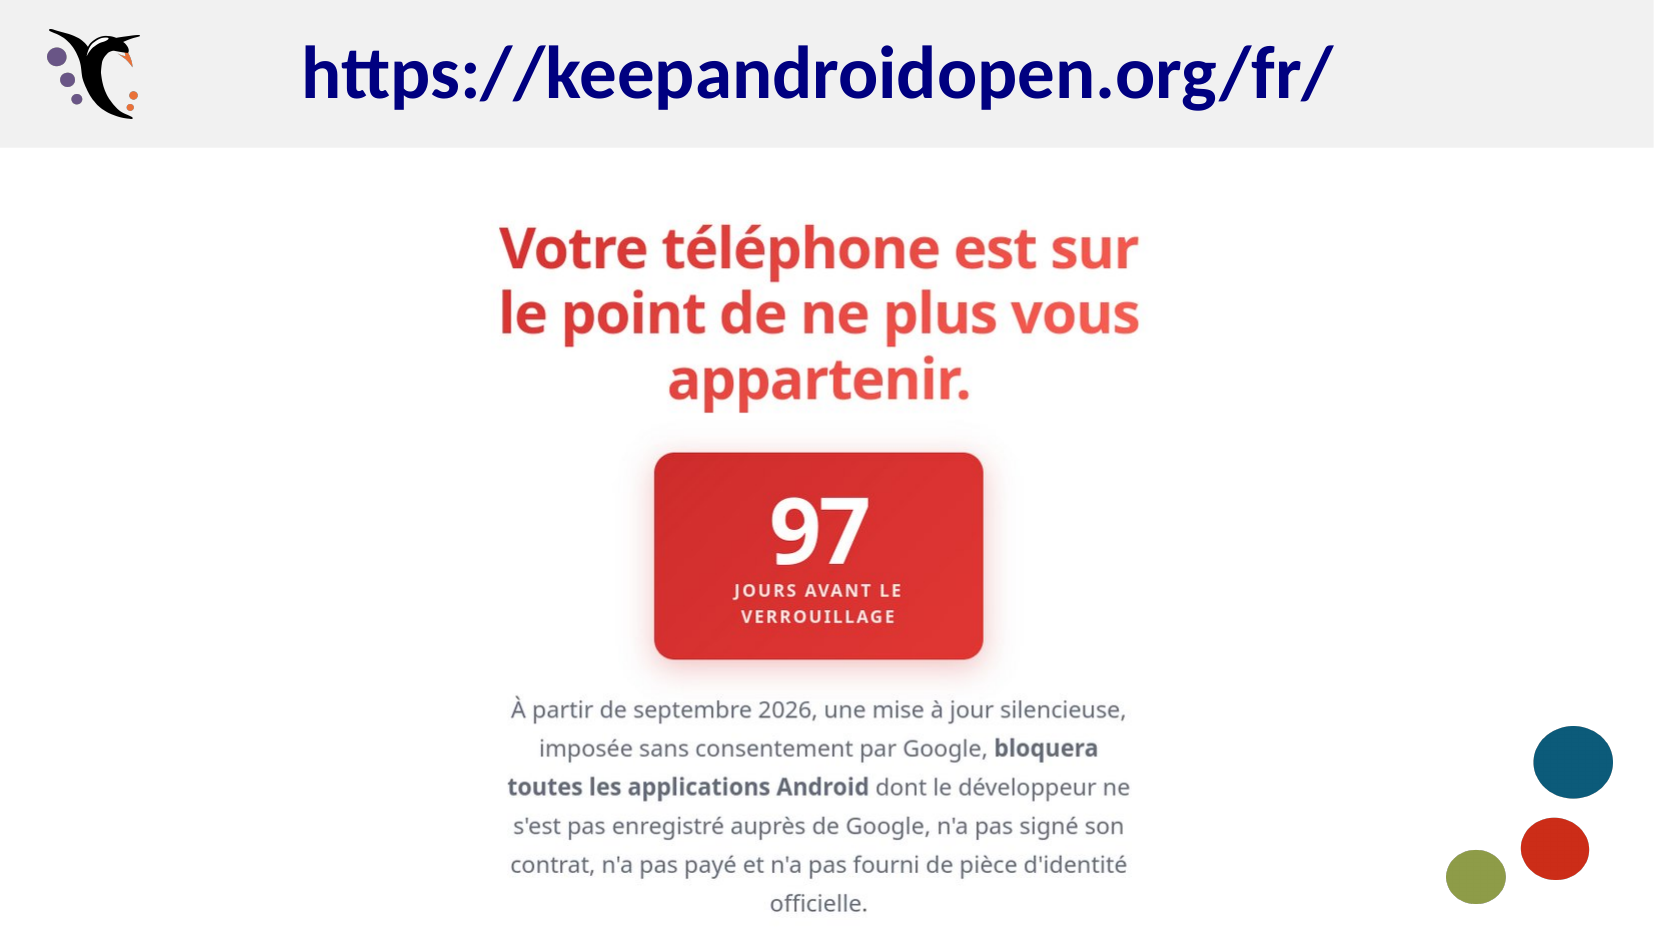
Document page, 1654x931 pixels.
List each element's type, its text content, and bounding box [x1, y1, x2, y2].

picture [47, 29, 82, 119]
title https://keepandroidopen.org/fr/ [82, 1, 1571, 157]
picture [472, 156, 1182, 929]
picture [1446, 726, 1613, 904]
